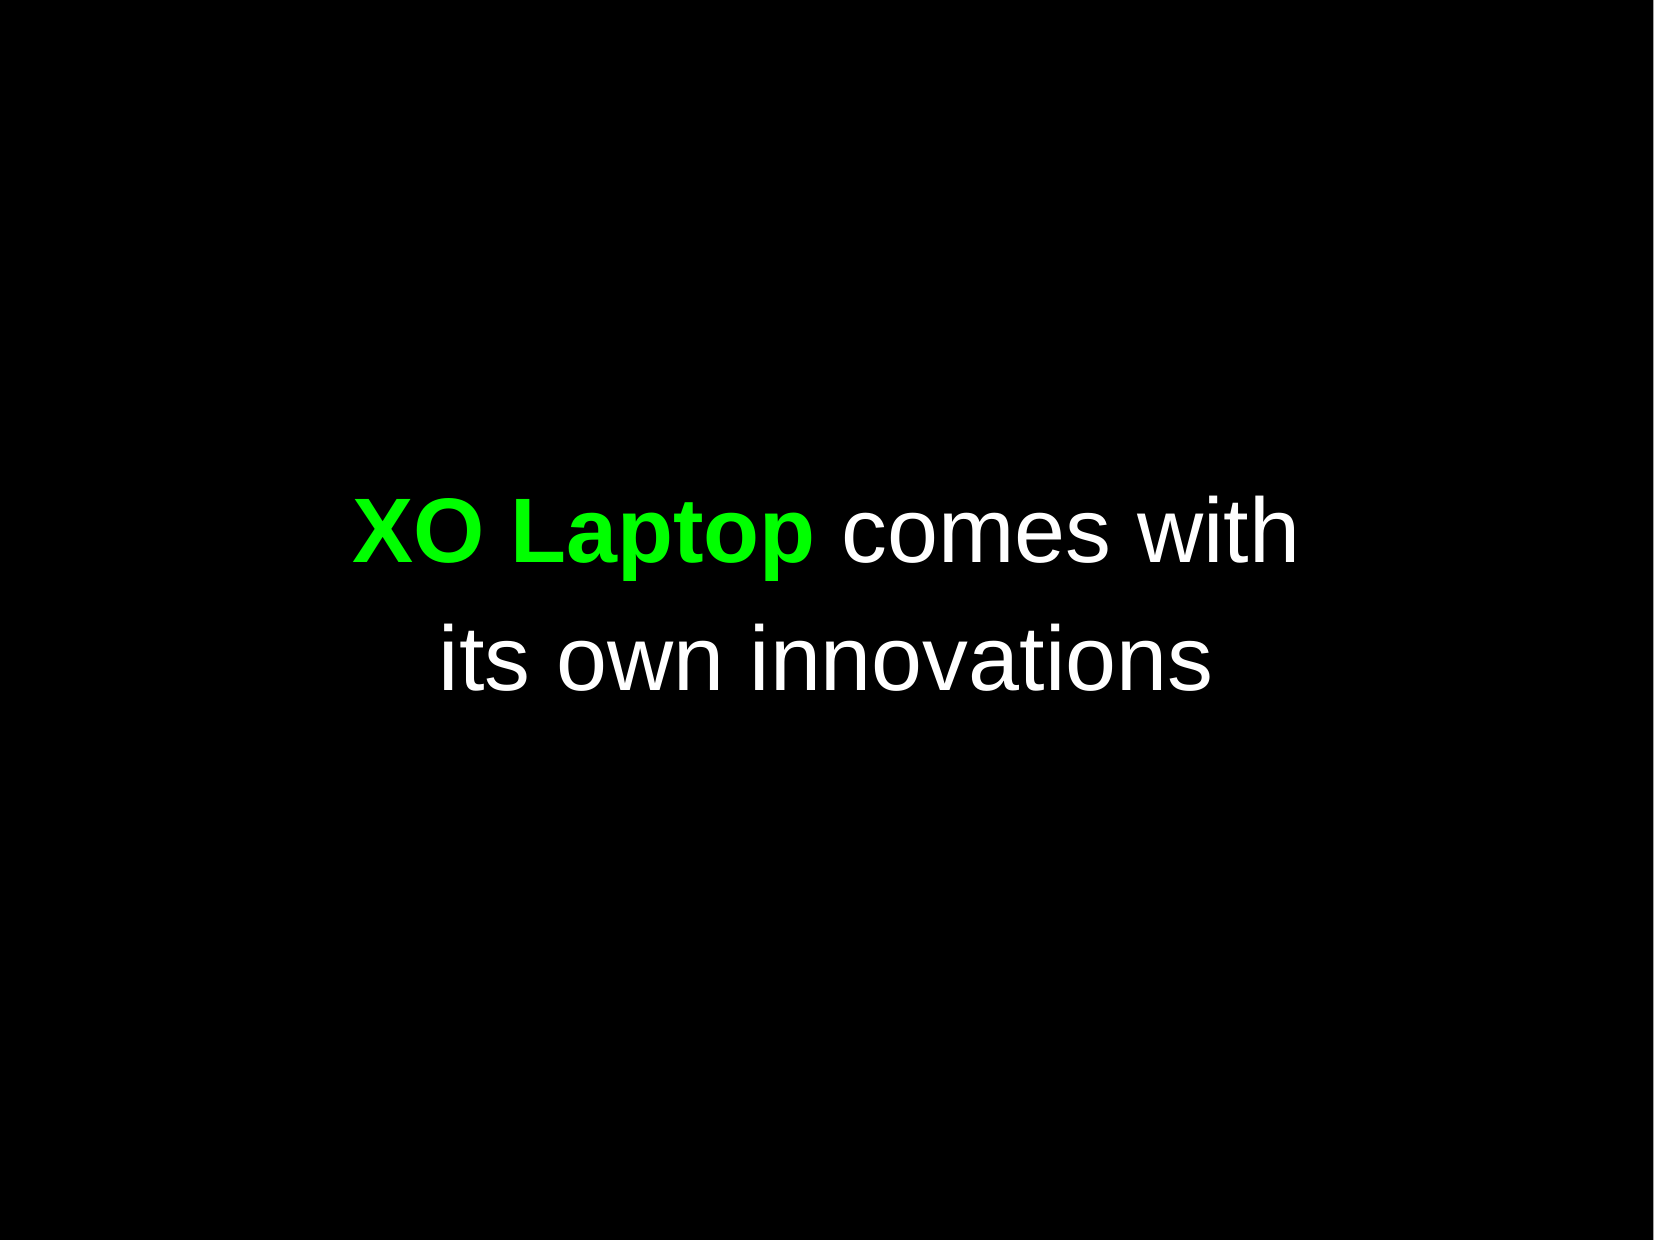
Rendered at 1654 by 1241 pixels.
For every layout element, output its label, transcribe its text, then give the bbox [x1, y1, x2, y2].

text_box XO Laptop comes with its own innovations [118, 472, 1536, 718]
